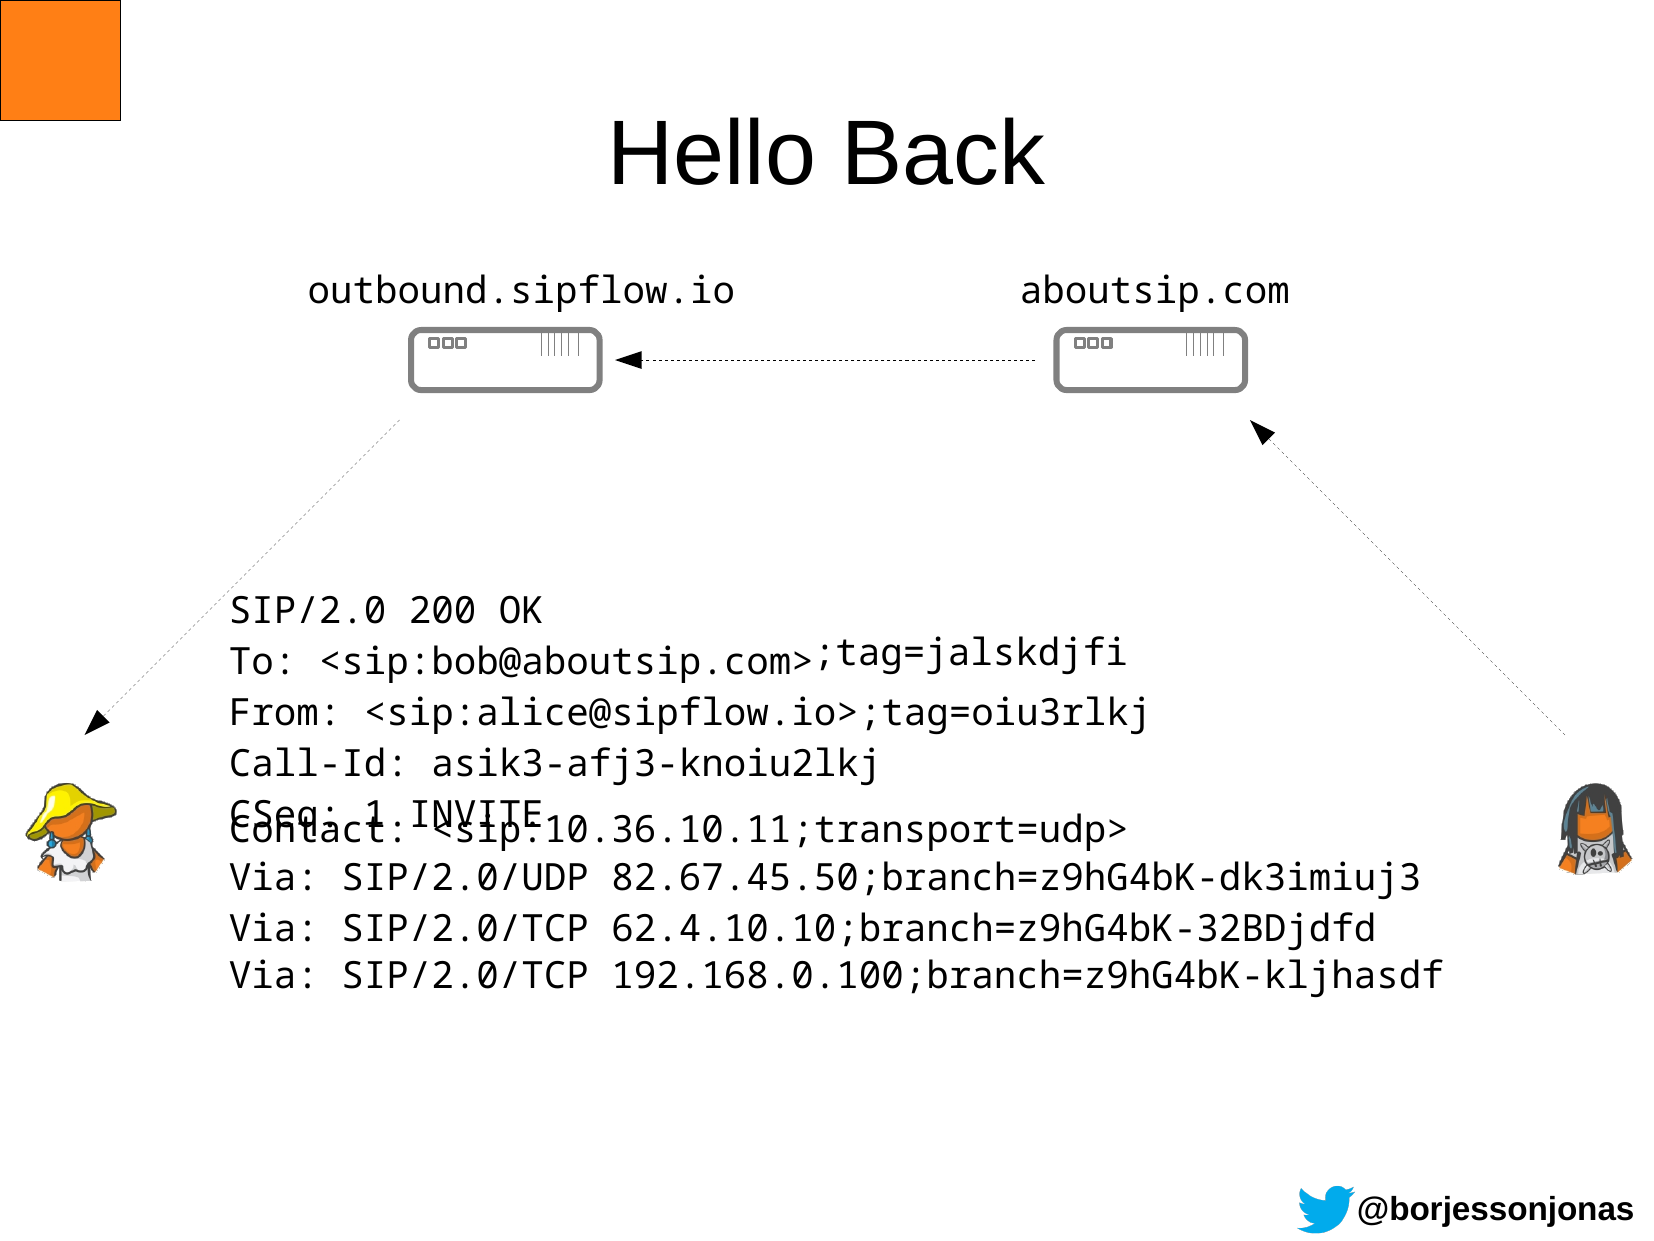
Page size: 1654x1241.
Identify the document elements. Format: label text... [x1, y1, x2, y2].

text_box [411, 330, 600, 391]
picture [1542, 779, 1641, 878]
text_box Via: SIP/2.0/TCP 62.4.10.10;branch=z9hG4bK-32BDjdfd [214, 902, 1535, 953]
picture [18, 779, 124, 886]
text_box aboutsip.com [1005, 256, 1305, 316]
picture [1277, 1160, 1375, 1241]
text_box [1056, 330, 1246, 391]
text_box Via: SIP/2.0/UDP 82.67.45.50;branch=z9hG4bK-dk3imiuj3 [214, 843, 1535, 902]
text_box ;tag=jalskdjfi [798, 618, 1264, 677]
text_box Contact: <sip:10.36.10.11;transport=udp> [214, 795, 1291, 843]
text_box SIP/2.0 200 OK To: <sip:bob@aboutsip.com> From: <sip:alice@sipflow.io>;tag=oiu3rlkj Call-Id: asik3-afj3-knoiu2lkj CSeq: 1 INVITE [214, 575, 1179, 795]
text_box outbound.sipflow.io [292, 256, 751, 316]
text_box Via: SIP/2.0/TCP 192.168.0.100;branch=z9hG4bK-kljhasdf [214, 953, 1535, 1000]
title Hello Back [82, 49, 1571, 257]
